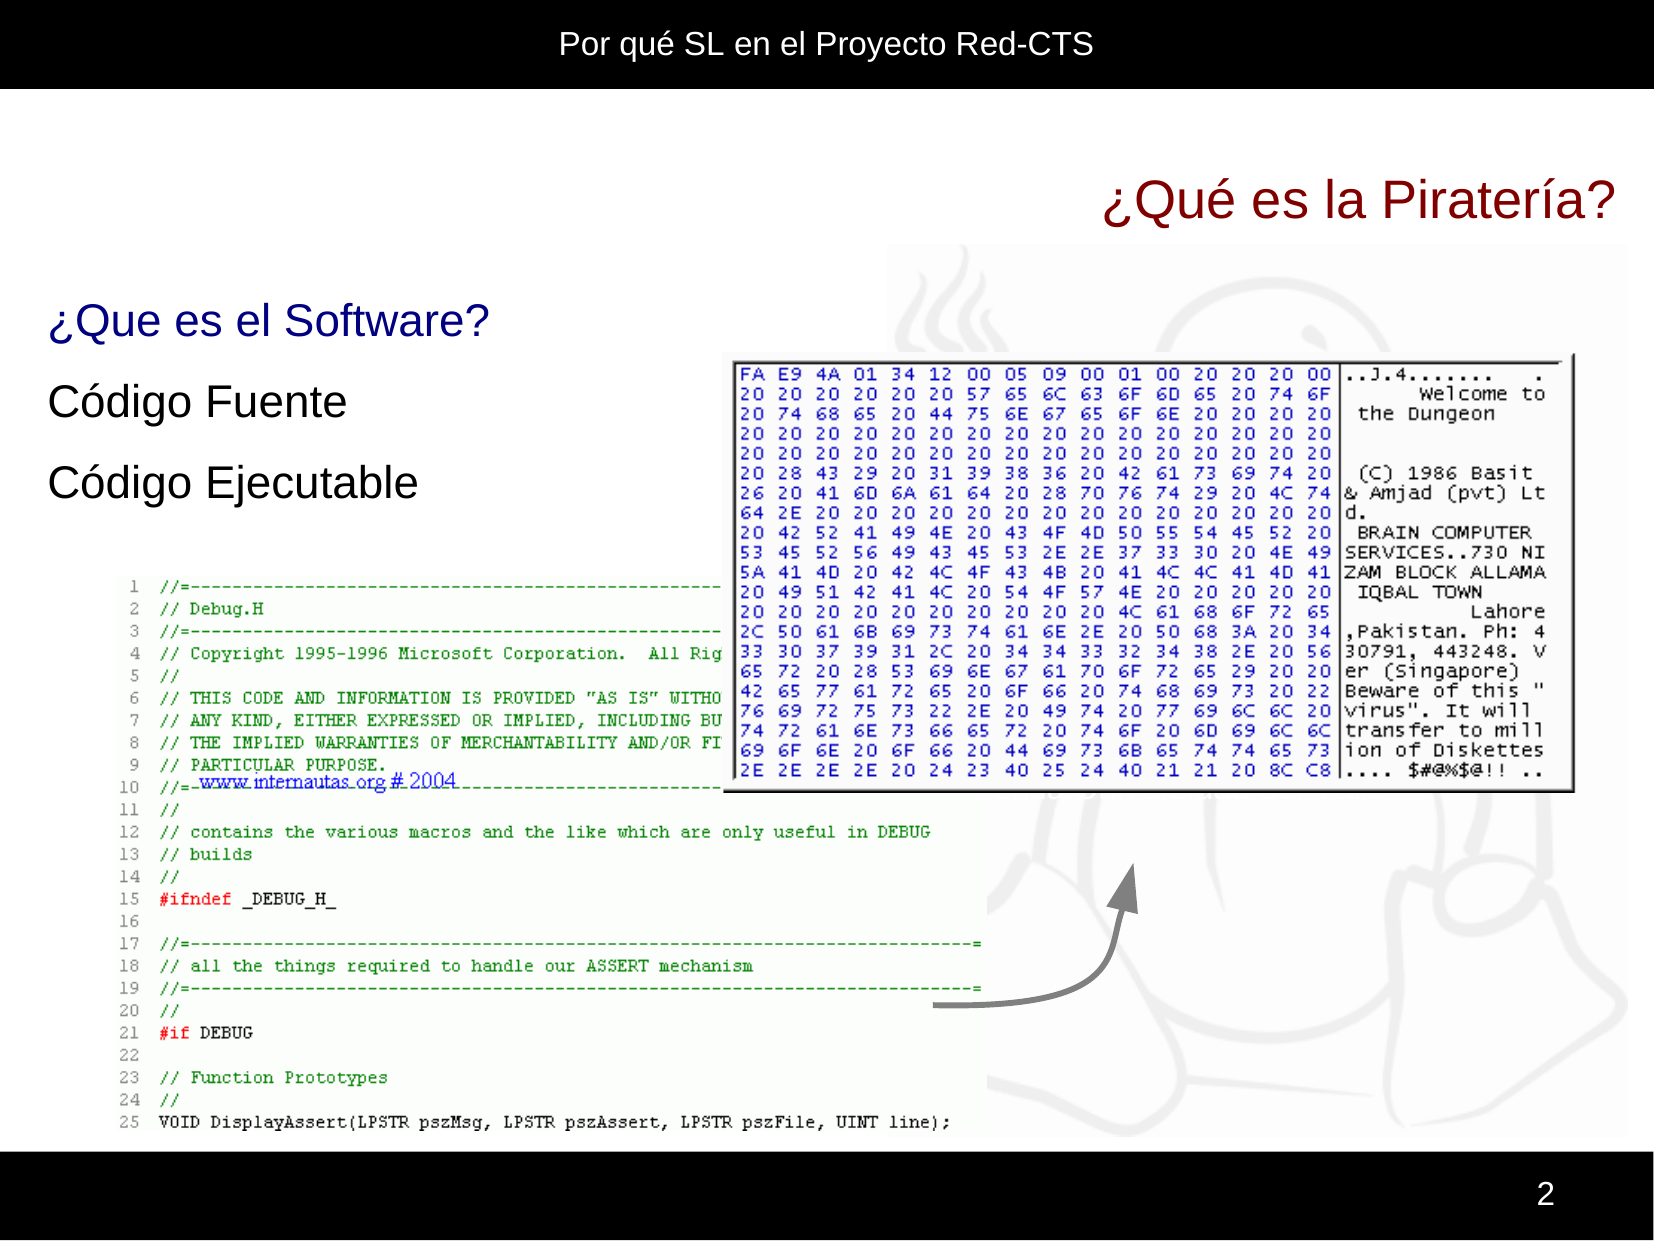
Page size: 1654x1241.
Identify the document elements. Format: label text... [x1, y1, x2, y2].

picture [116, 244, 1628, 1137]
title ¿Qué es la Piratería? [140, 147, 1617, 252]
list ¿Que es el Software? Código Fuente Código Ejecutable [29, 295, 1625, 1122]
text_box Por qué SL en el Proyecto Red-CTS [0, 0, 1654, 89]
